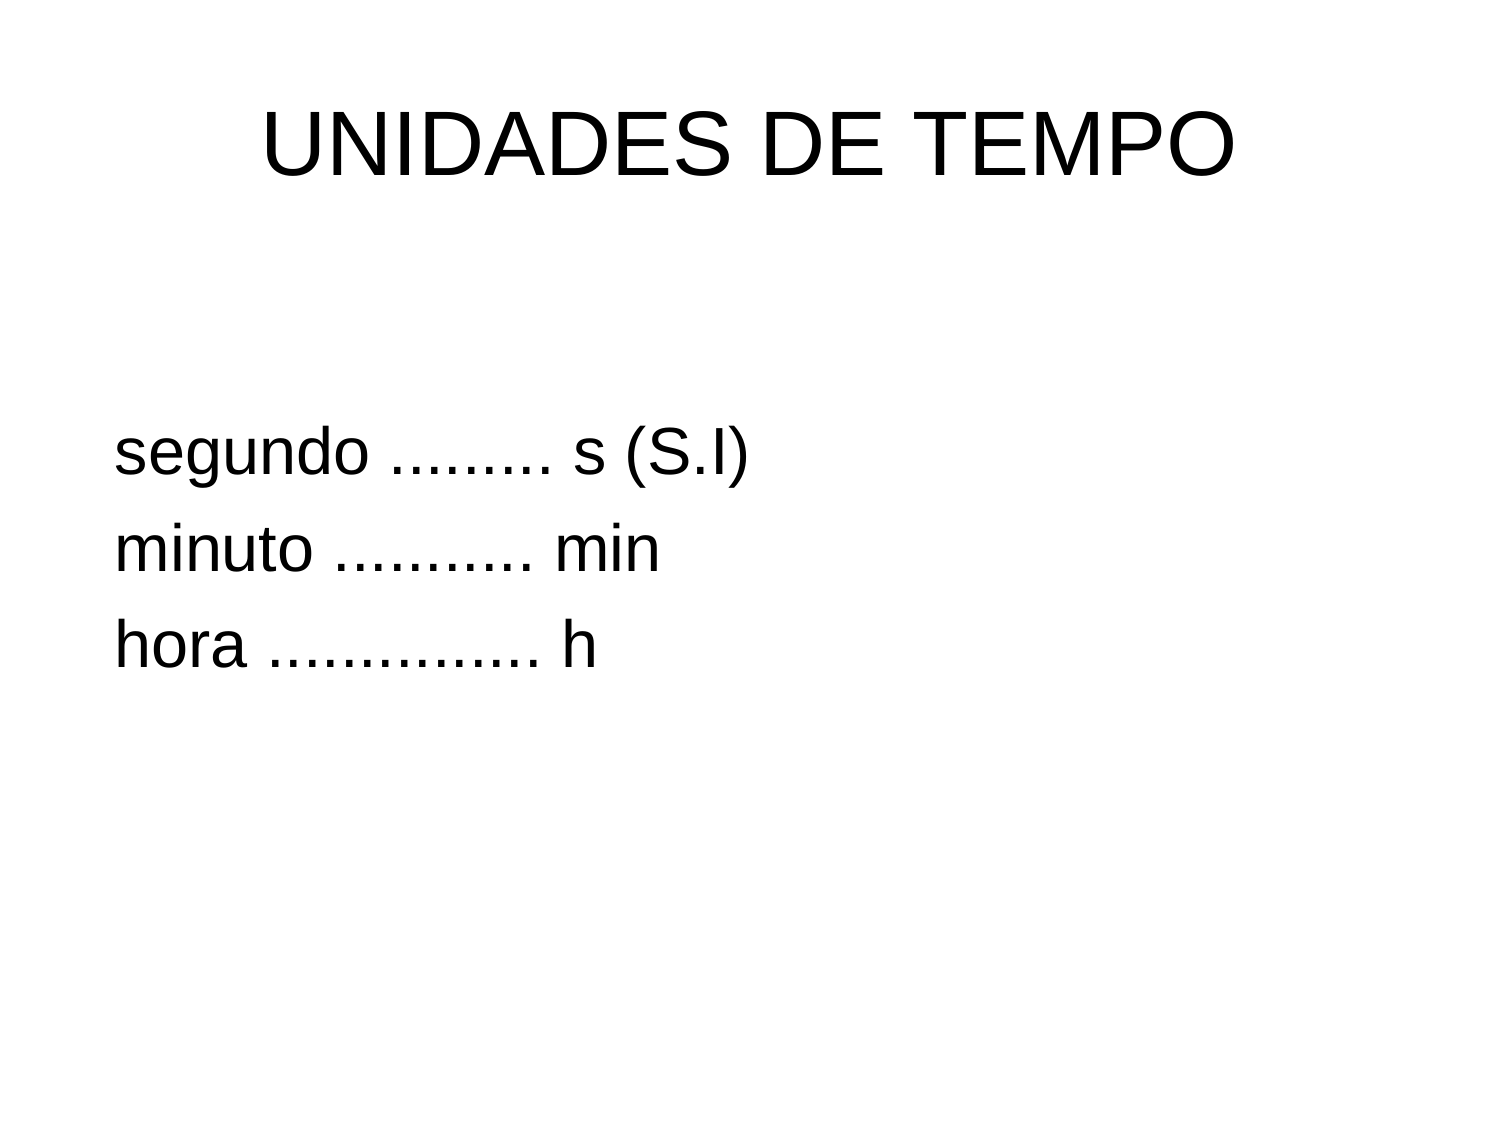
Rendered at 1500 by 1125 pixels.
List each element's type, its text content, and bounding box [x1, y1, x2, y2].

subtitle segundo ......... s (S.I) minuto ........... min hora ............... h [99, 399, 1463, 863]
title UNIDADES DE TEMPO [0, 99, 1500, 288]
